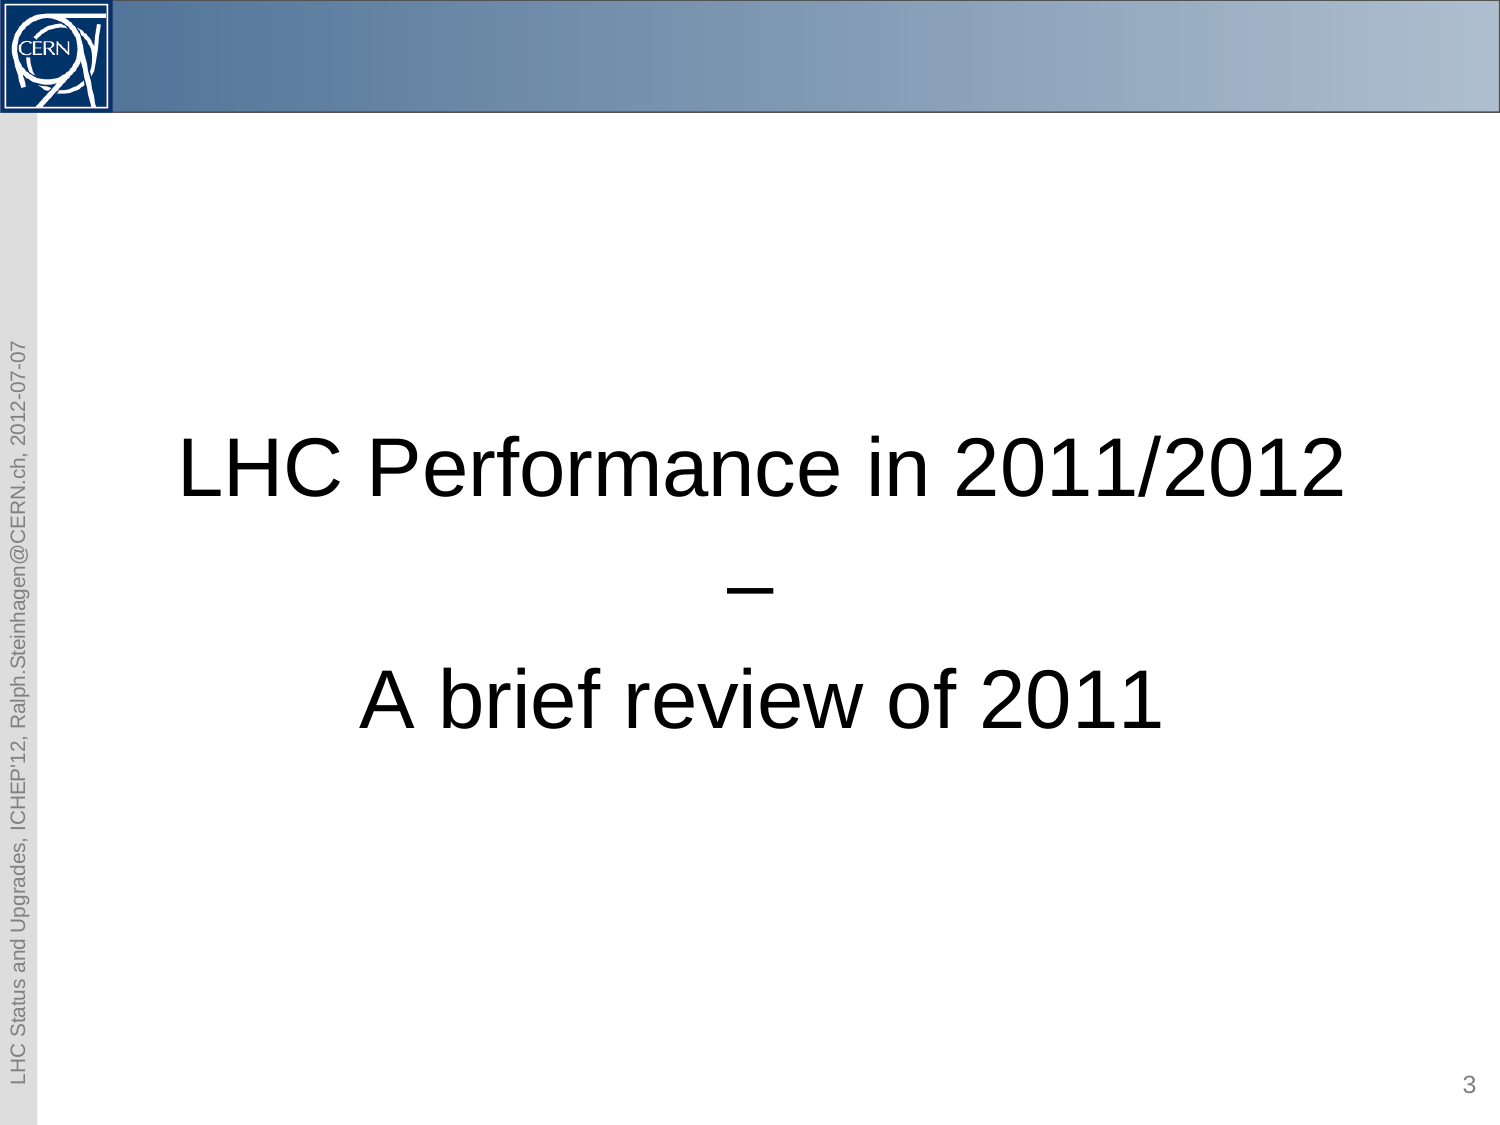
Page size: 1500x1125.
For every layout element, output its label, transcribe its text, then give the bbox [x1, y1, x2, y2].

picture [0, 0, 113, 113]
subtitle LHC Performance in 2011/2012 – A brief review of 2011 [87, 137, 1438, 1030]
